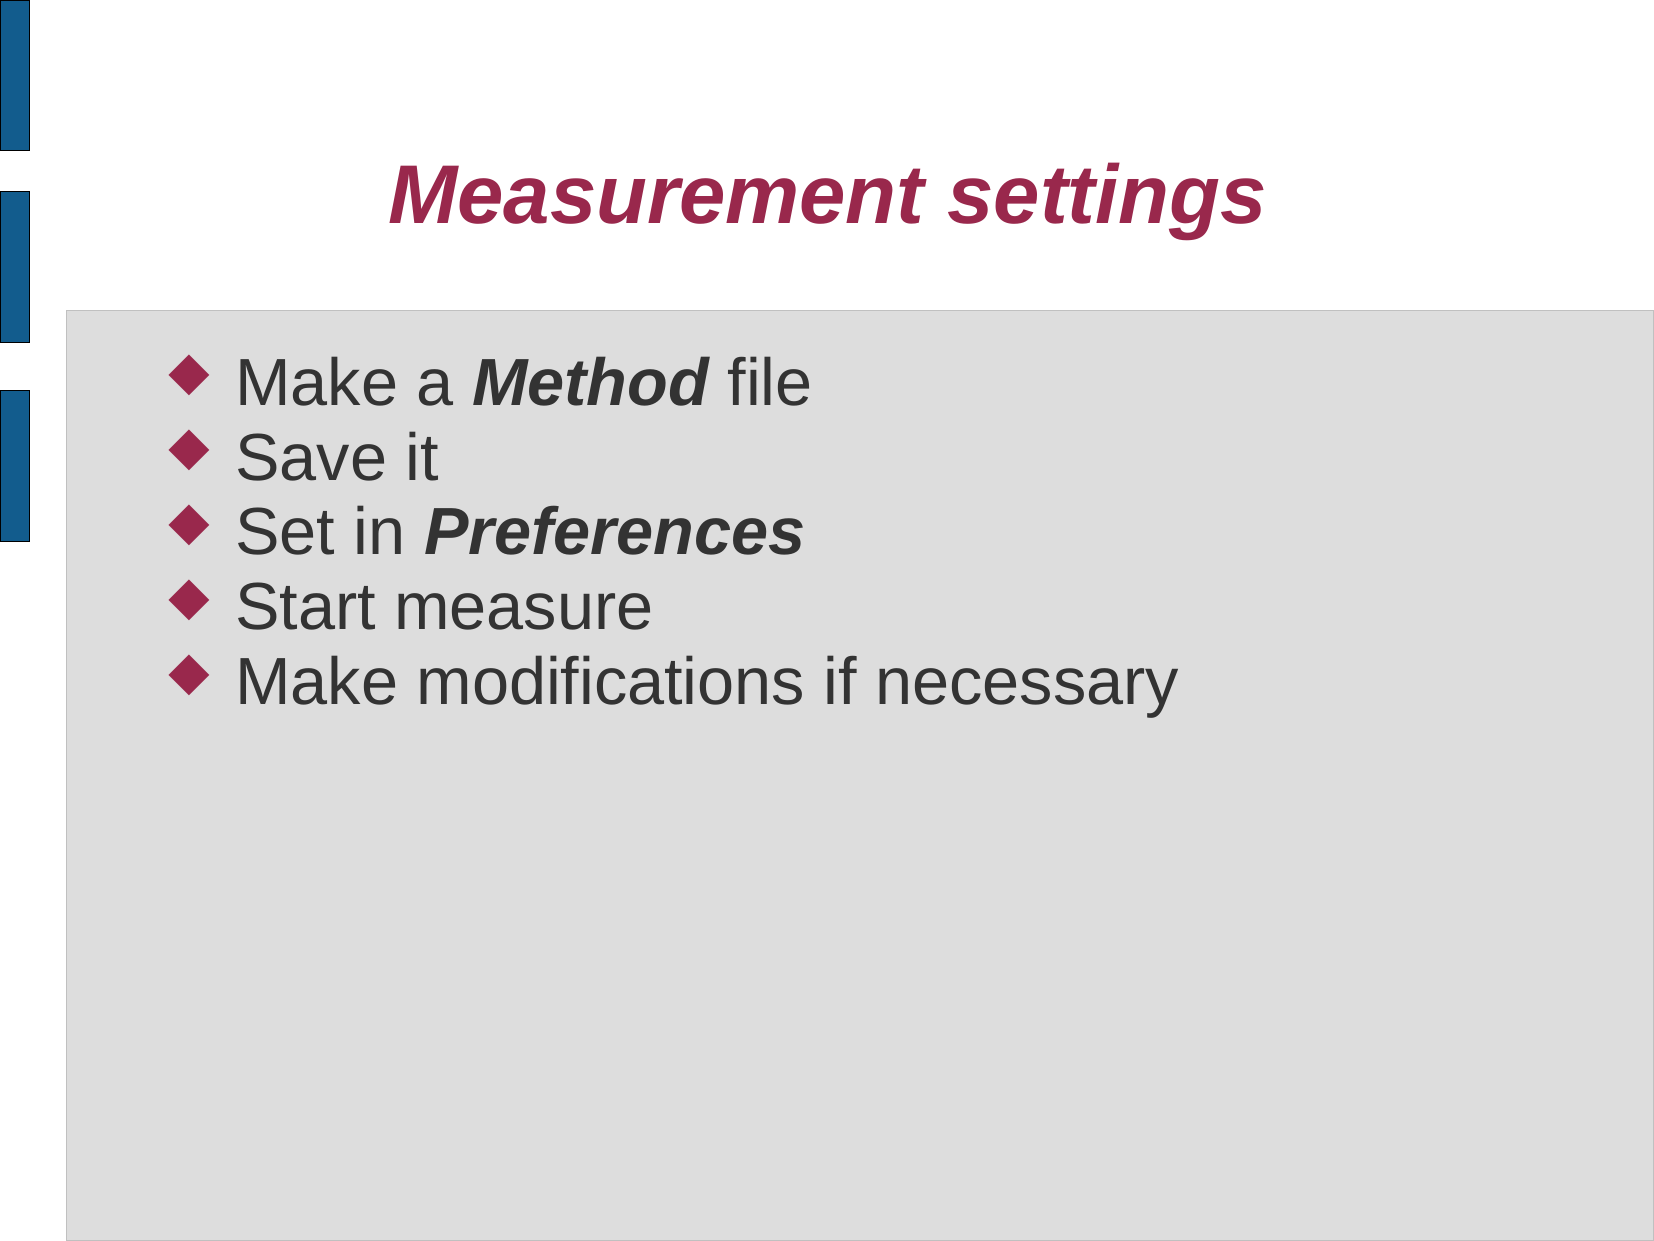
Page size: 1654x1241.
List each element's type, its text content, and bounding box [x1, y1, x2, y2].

list Make a Method file Save it Set in Preferences Start measure Make modifications if necessary [152, 344, 1534, 1127]
title Measurement settings [121, 91, 1534, 299]
